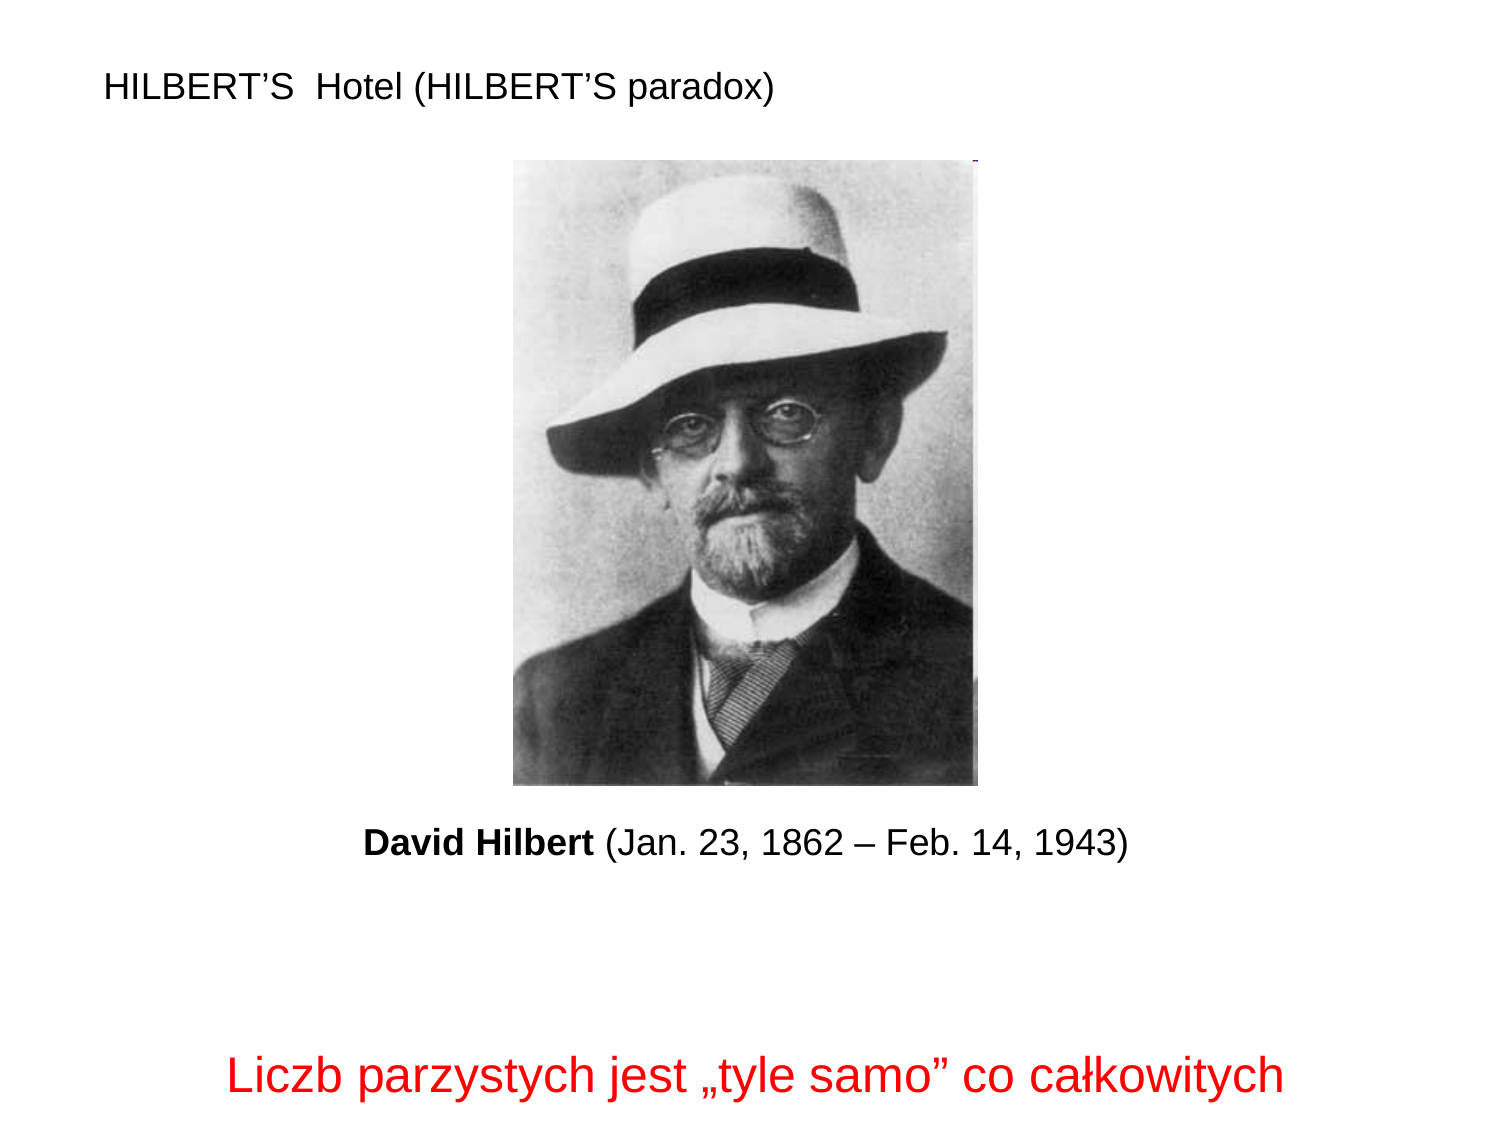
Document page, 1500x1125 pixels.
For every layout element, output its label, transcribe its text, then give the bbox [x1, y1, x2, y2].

picture [513, 160, 978, 786]
text_box Liczb parzystych jest „tyle samo” co całkowitych [112, 1034, 1400, 1111]
text_box HILBERT’S Hotel (HILBERT’S paradox) [88, 54, 1377, 116]
text_box David Hilbert (Jan. 23, 1862 – Feb. 14, 1943) [348, 810, 1176, 872]
